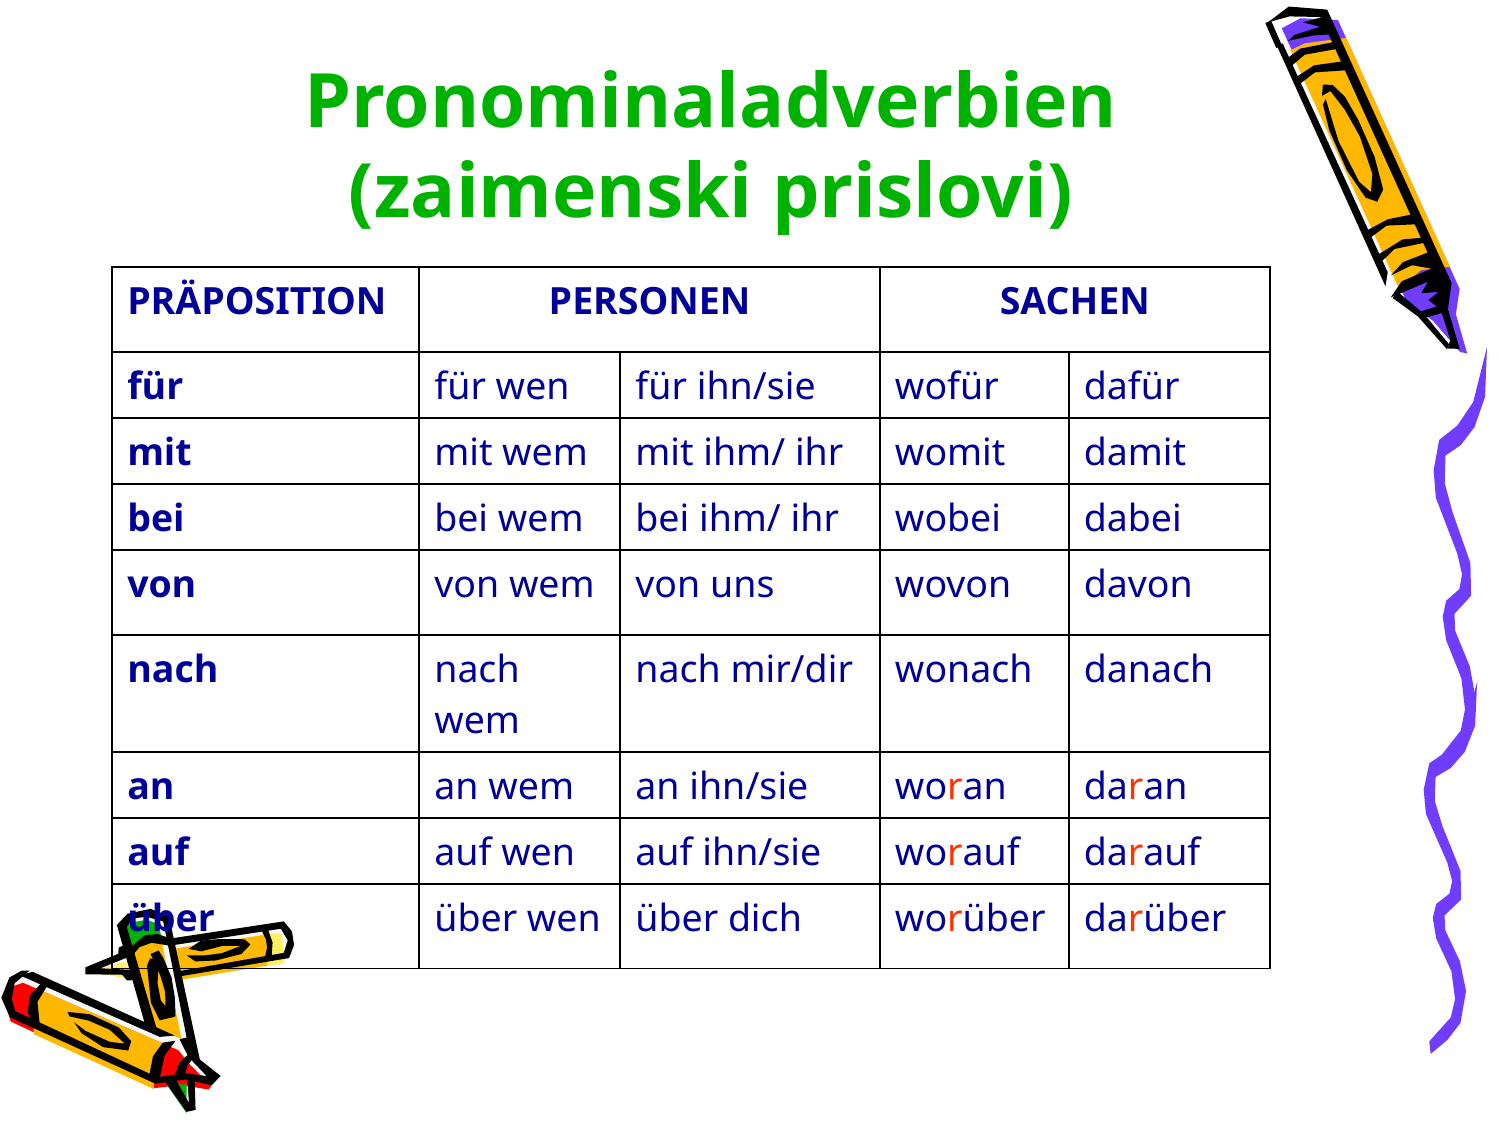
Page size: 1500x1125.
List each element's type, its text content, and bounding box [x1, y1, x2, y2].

table_cell woran [881, 753, 1068, 817]
table_cell auf [113, 819, 418, 883]
table_cell darüber [1070, 885, 1269, 968]
table_header SACHEN [881, 268, 1269, 351]
table_cell womit [881, 419, 1068, 483]
table_cell wobei [881, 485, 1068, 549]
table_cell von uns [621, 551, 879, 634]
table_cell an [113, 753, 418, 817]
table_cell nach wem [420, 636, 619, 751]
table_cell mit wem [420, 419, 619, 483]
table_cell dabei [1070, 485, 1269, 549]
table_cell darauf [1070, 819, 1269, 883]
table_cell wofür [881, 353, 1068, 417]
table_cell wovon [881, 551, 1068, 634]
table_cell dafür [1070, 353, 1269, 417]
table_cell davon [1070, 551, 1269, 634]
table_cell bei ihm/ ihr [621, 485, 879, 549]
table_cell an wem [420, 753, 619, 817]
table_cell mit ihm/ ihr [621, 419, 879, 483]
table_cell auf wen [420, 819, 619, 883]
table_cell über [113, 885, 418, 968]
table_cell bei [113, 485, 418, 549]
table_cell nach [113, 636, 418, 751]
table_cell nach mir/dir [621, 636, 879, 751]
table_cell für [113, 353, 418, 417]
table_cell von wem [420, 551, 619, 634]
table_cell über wen [420, 885, 619, 968]
title Pronominaladverbien (zaimenski prislovi) [147, 54, 1275, 241]
table_cell damit [1070, 419, 1269, 483]
table_cell über dich [621, 885, 879, 968]
table_cell auf ihn/sie [621, 819, 879, 883]
table_cell worüber [881, 885, 1068, 968]
table_cell worauf [881, 819, 1068, 883]
table_cell für ihn/sie [621, 353, 879, 417]
table_header PERSONEN [420, 268, 879, 351]
table_cell an ihn/sie [621, 753, 879, 817]
table_cell für wen [420, 353, 619, 417]
table_cell wonach [881, 636, 1068, 751]
table_cell bei wem [420, 485, 619, 549]
table_cell mit [113, 419, 418, 483]
table_header PRÄPOSITION [113, 268, 418, 351]
table_cell von [113, 551, 418, 634]
table_cell daran [1070, 753, 1269, 817]
table_cell danach [1070, 636, 1269, 751]
